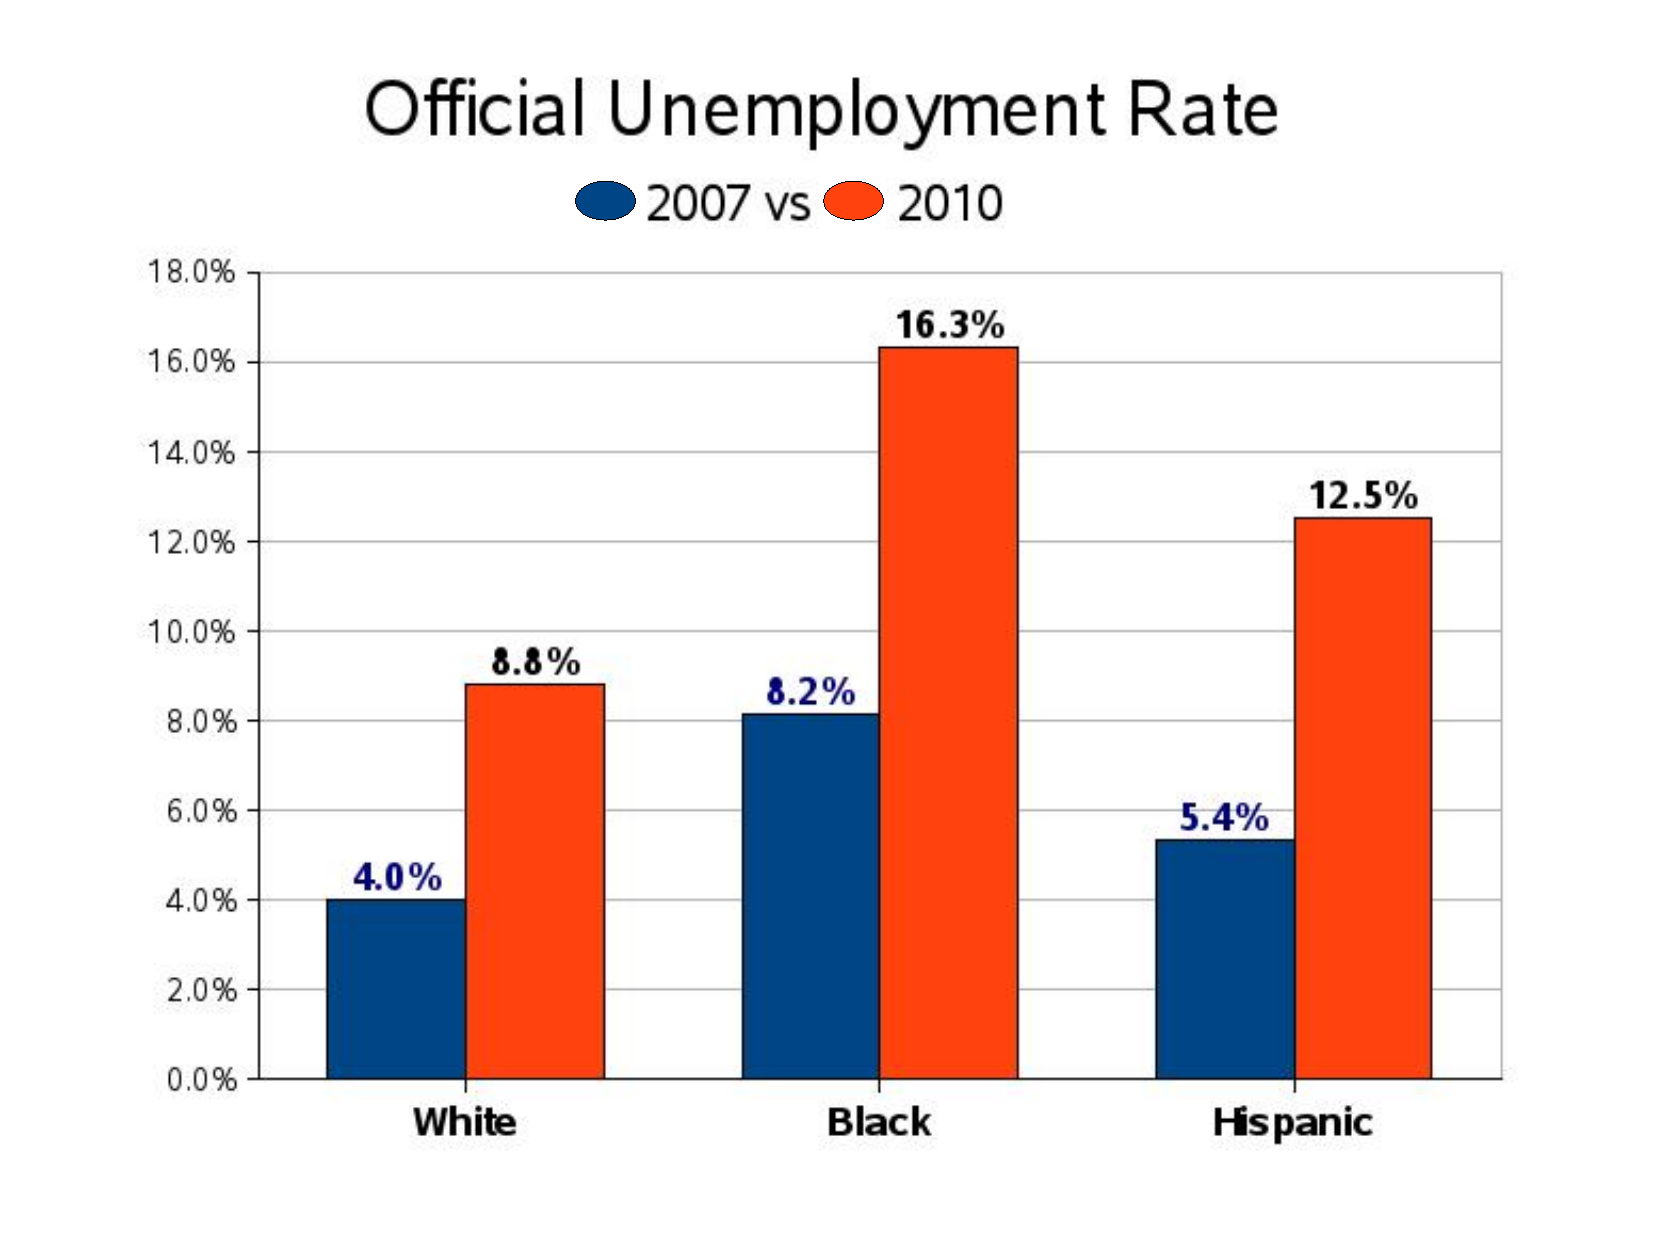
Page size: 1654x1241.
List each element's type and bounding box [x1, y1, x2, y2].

picture [120, 42, 1531, 1168]
text_box [575, 181, 636, 221]
text_box [823, 181, 884, 221]
